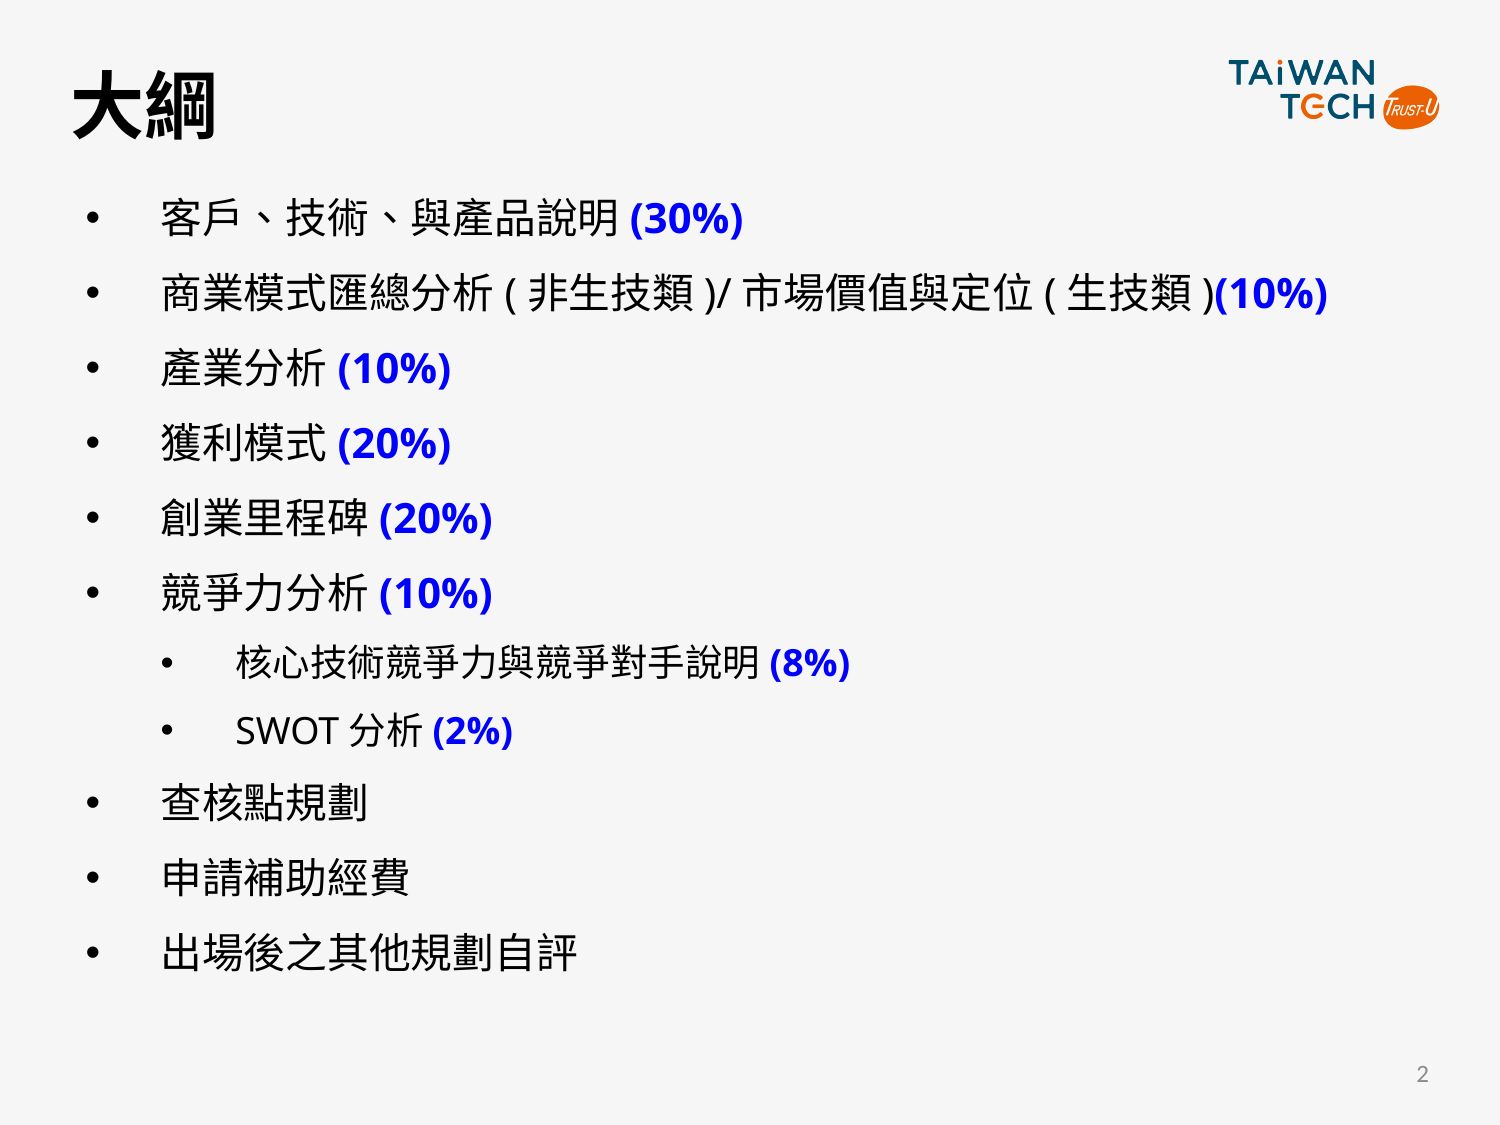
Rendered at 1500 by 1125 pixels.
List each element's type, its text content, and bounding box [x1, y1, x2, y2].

title 大綱 [55, 33, 1444, 156]
slide_number <編號> [1106, 1042, 1445, 1103]
list 客戶、技術、與產品說明(30%) 商業模式匯總分析(非生技類)/市場價值與定位(生技類)(10%) 產業分析(10%) 獲利模式(20%) 創業里程碑(20%) 競爭力分析(10%) 核心技術競爭力與競爭對手說明(8%) SWOT分析(2%) 查核點規劃 申請補助經費 出場後之其他規劃自評 [55, 159, 1444, 1043]
